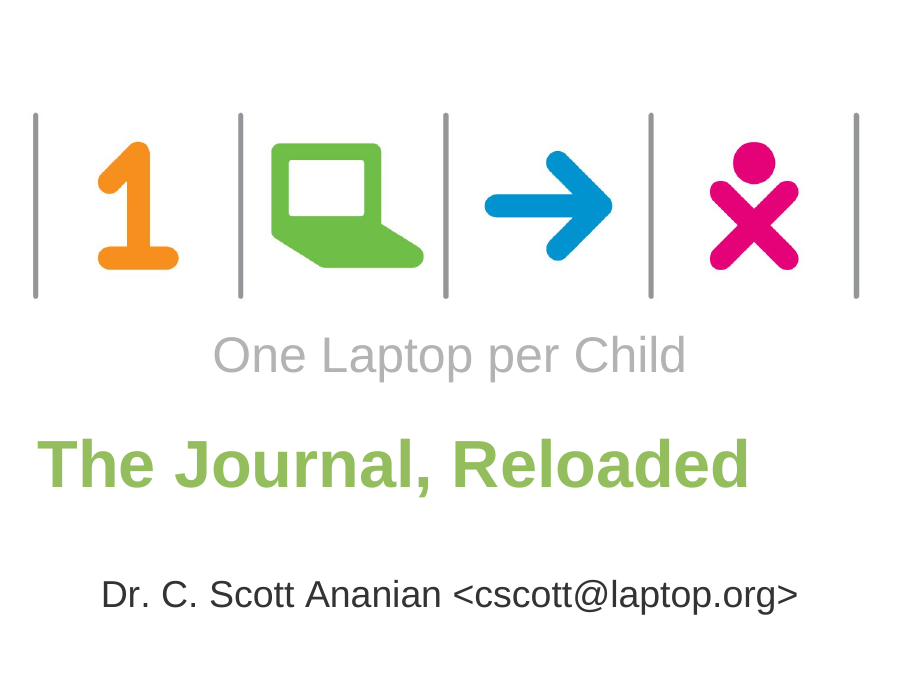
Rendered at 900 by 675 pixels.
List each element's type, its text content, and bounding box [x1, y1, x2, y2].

text_box Dr. C. Scott Ananian <cscott@laptop.org> [0, 412, 900, 670]
text_box One Laptop per Child [197, 317, 703, 391]
picture [0, 69, 900, 345]
title The Journal, Reloaded [37, 427, 848, 526]
